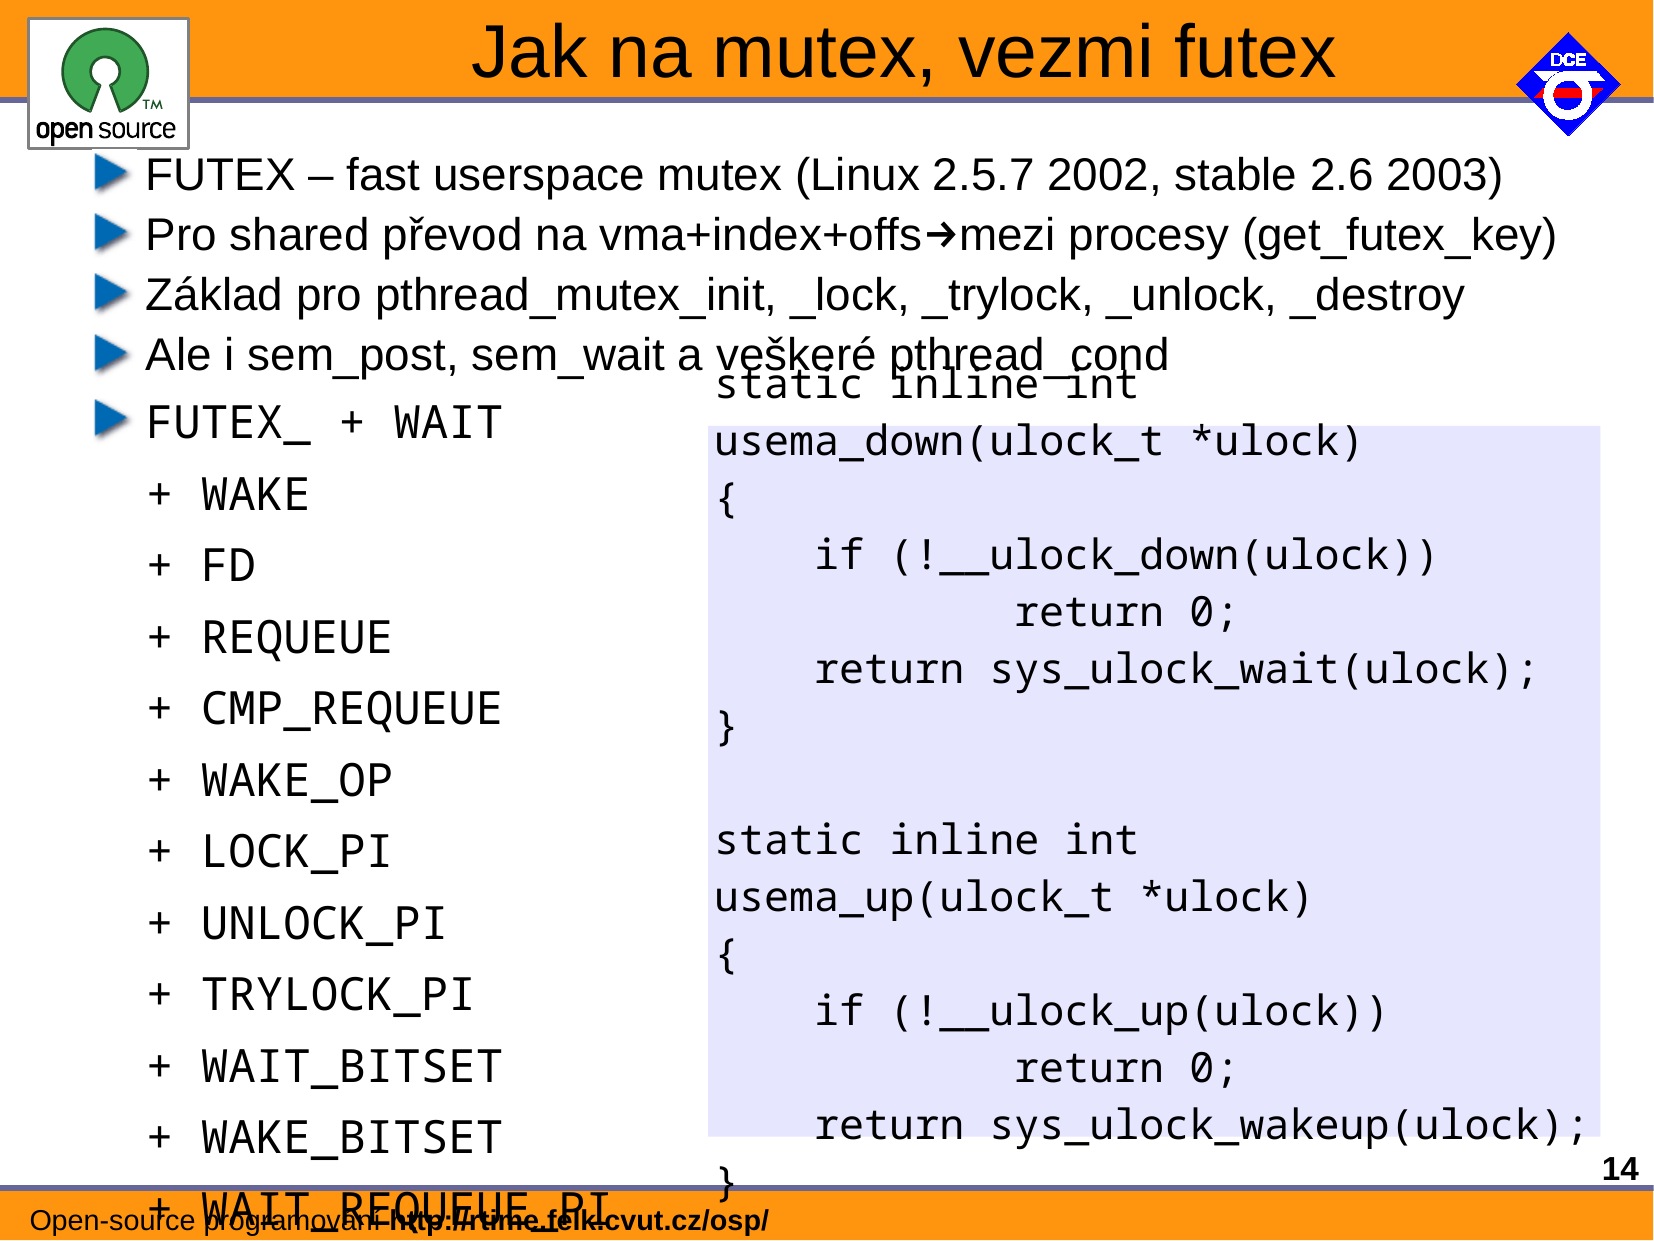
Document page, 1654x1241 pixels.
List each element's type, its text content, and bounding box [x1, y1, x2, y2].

list FUTEX – fast userspace mutex (Linux 2.5.7 2002, stable 2.6 2003) Pro shared převod na vma+index+offs→mezi procesy (get_futex_key) Základ pro pthread_mutex_init, _lock, _trylock, _unlock, _destroy Ale i sem_post, sem_wait a veškeré pthread_cond FUTEX_ + WAIT + WAKE + FD + REQUEUE + CMP_REQUEUE + WAKE_OP + LOCK_PI + UNLOCK_PI + TRYLOCK_PI + WAIT_BITSET + WAKE_BITSET + WAIT_REQUEUE_PI + CMP_REQUEUE_PI [74, 148, 1579, 1212]
text_box static inline int usema_down(ulock_t *ulock) { if (!__ulock_down(ulock)) return 0; return sys_ulock_wait(ulock); } static inline int usema_up(ulock_t *ulock) { if (!__ulock_up(ulock)) return 0; return sys_ulock_wakeup(ulock); } [708, 425, 1601, 1137]
title Jak na mutex, vezmi futex [178, 4, 1631, 98]
